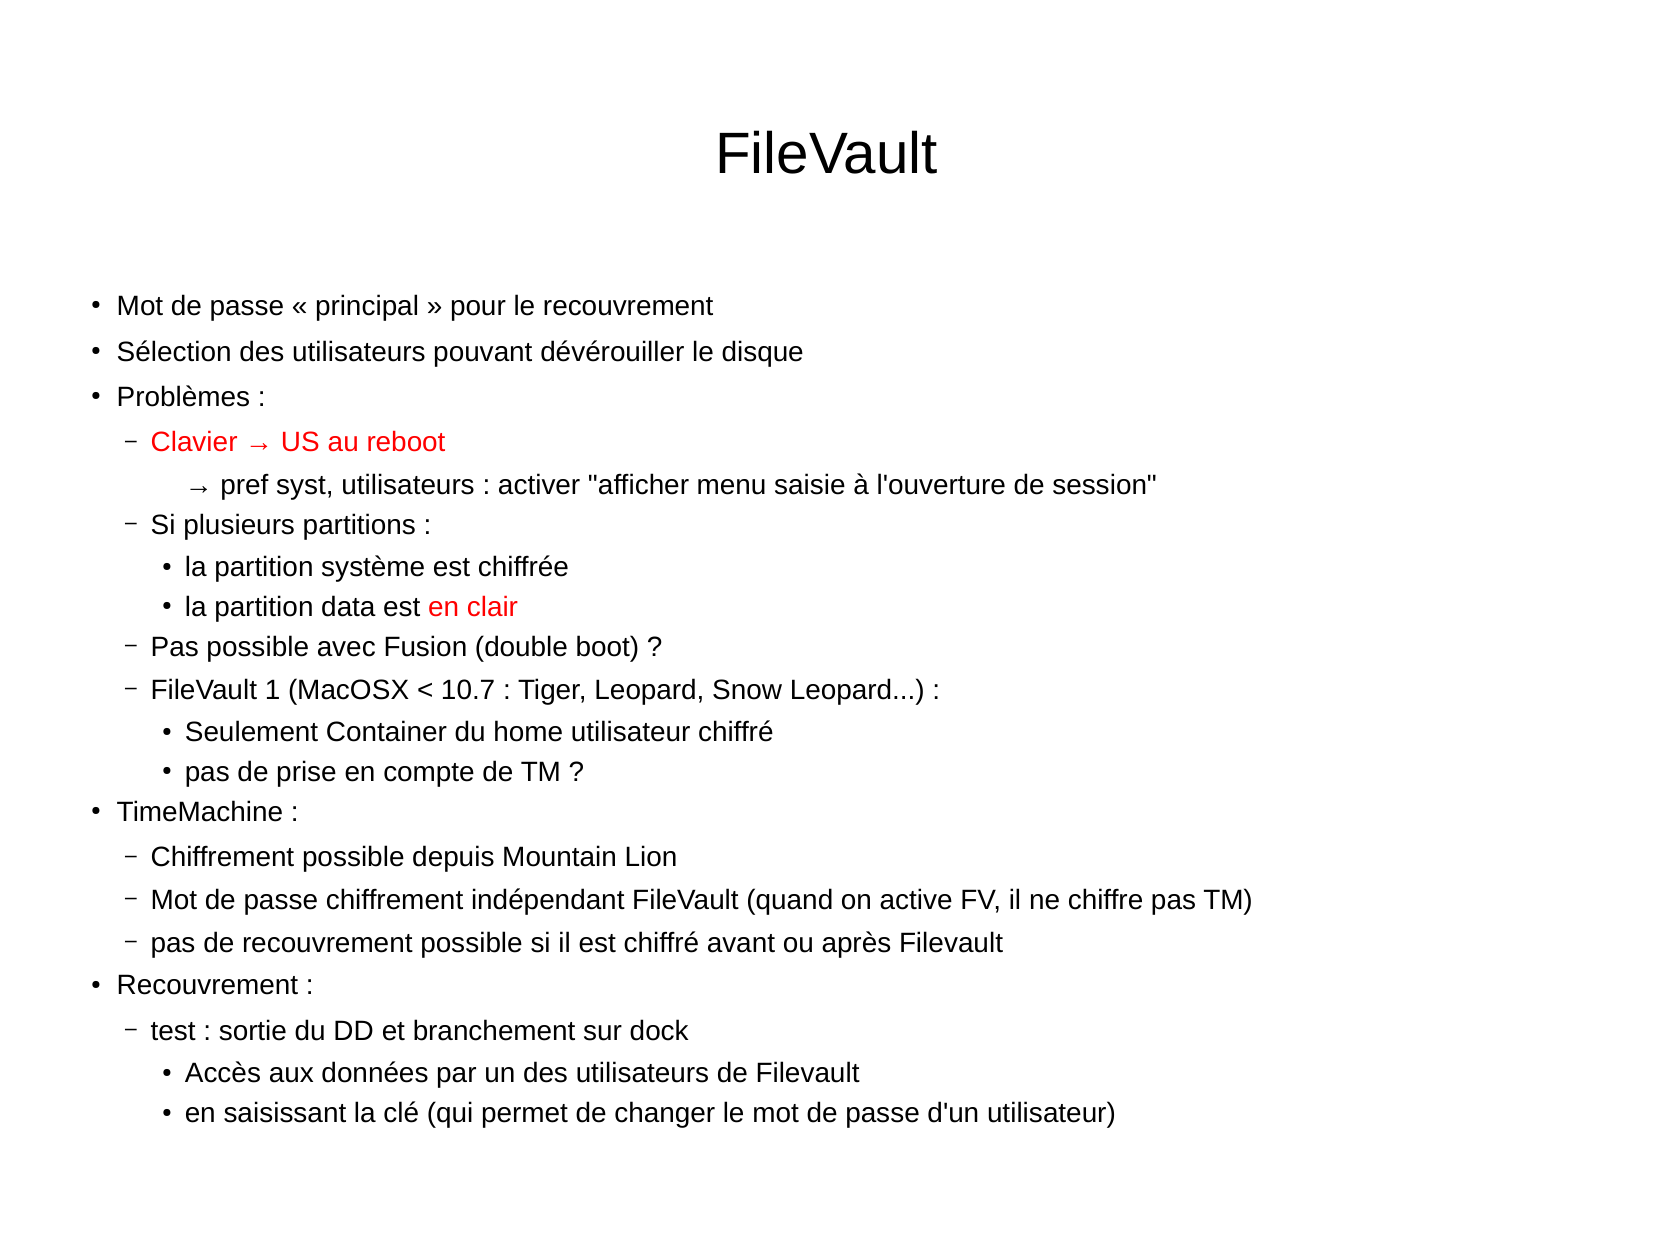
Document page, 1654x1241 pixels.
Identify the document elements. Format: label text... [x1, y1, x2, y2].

title FileVault [82, 49, 1571, 257]
list Mot de passe « principal » pour le recouvrement Sélection des utilisateurs pouvant dévérouiller le disque Problèmes : Clavier → US au reboot → pref syst, utilisateurs : activer "afficher menu saisie à l'ouverture de session" Si plusieurs partitions : la partition système est chiffrée la partition data est en clair Pas possible avec Fusion (double boot) ? FileVault 1 (MacOSX < 10.7 : Tiger, Leopard, Snow Leopard...) : Seulement Container du home utilisateur chiffré pas de prise en compte de TM ? TimeMachine : Chiffrement possible depuis Mountain Lion Mot de passe chiffrement indépendant FileVault (quand on active FV, il ne chiffre pas TM) pas de recouvrement possible si il est chiffré avant ou après Filevault Recouvrement : test : sortie du DD et branchement sur dock Accès aux données par un des utilisateurs de Filevault en saisissant la clé (qui permet de changer le mot de passe d'un utilisateur) [82, 290, 1538, 1134]
